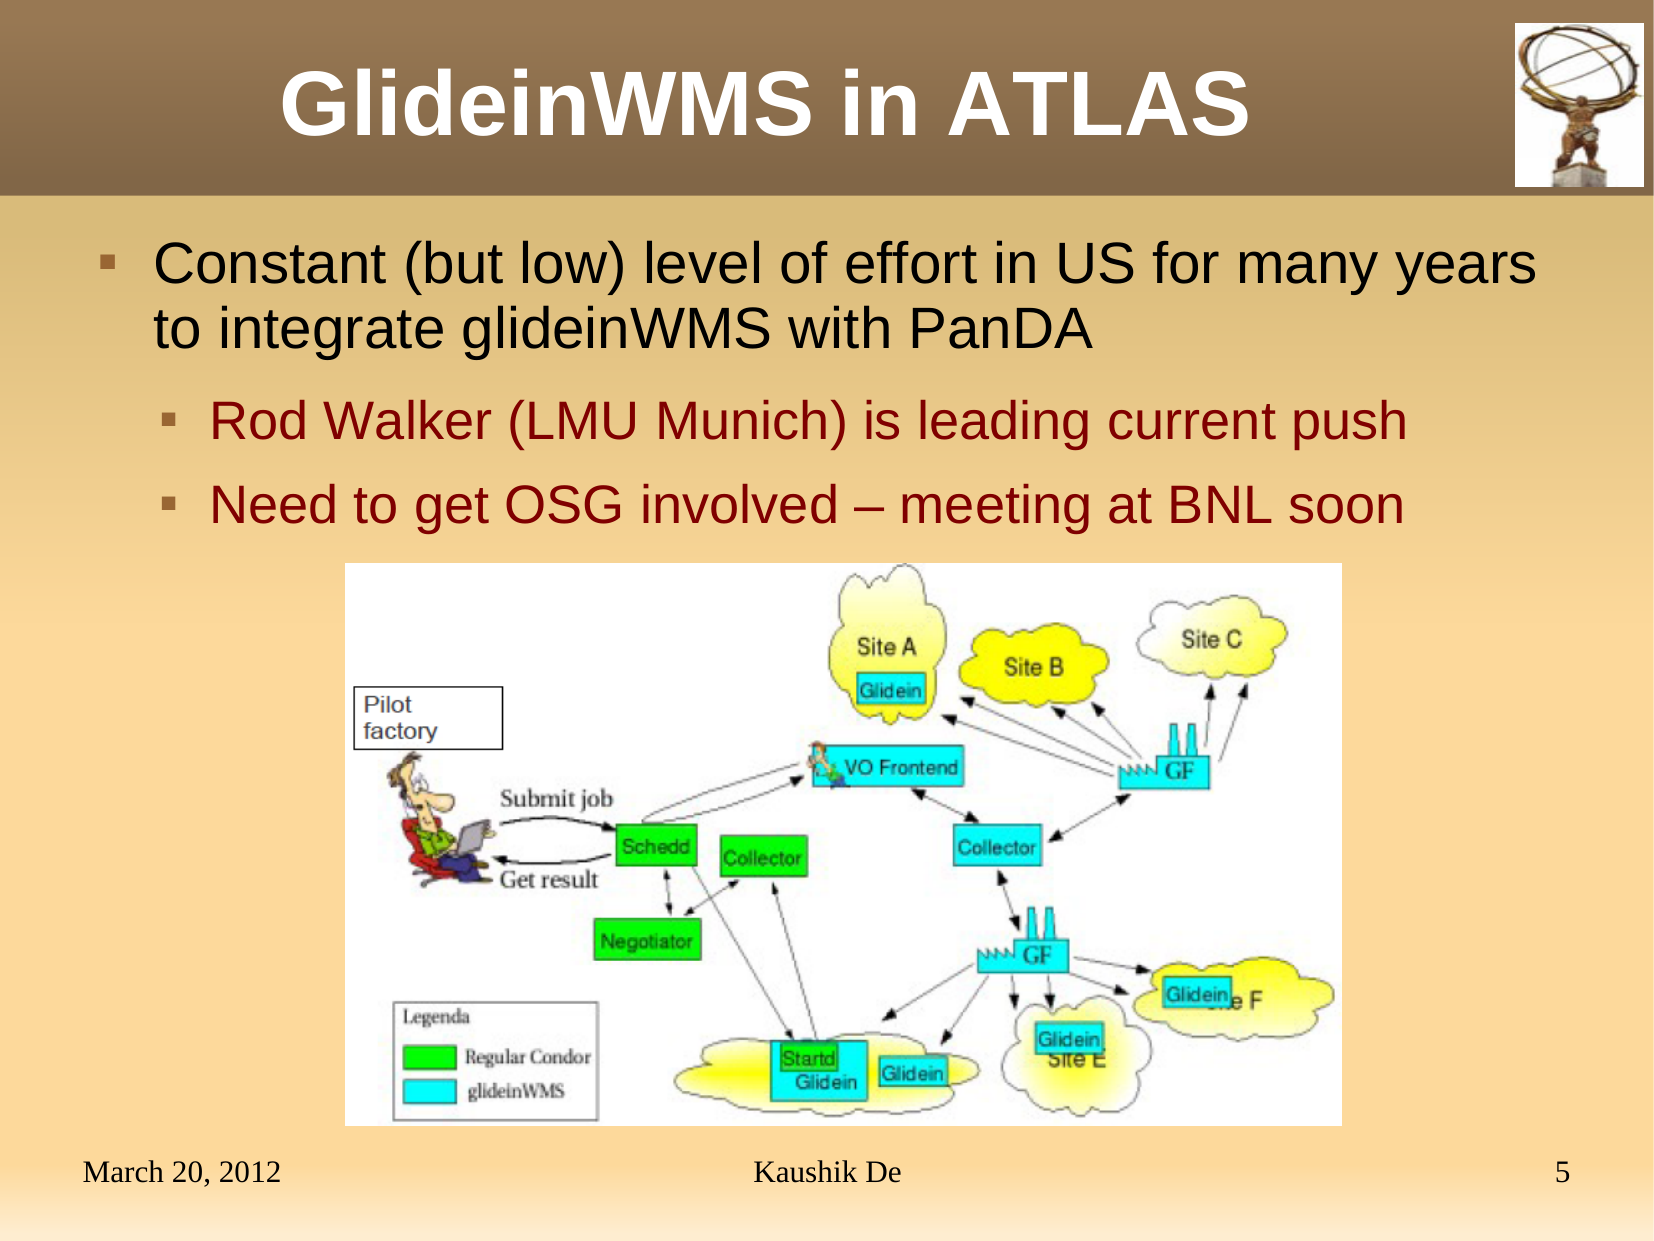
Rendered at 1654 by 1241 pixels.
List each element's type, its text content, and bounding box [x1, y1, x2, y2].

title GlideinWMS in ATLAS [17, 0, 1516, 208]
list Constant (but low) level of effort in US for many years to integrate glideinWMS with PanDA Rod Walker (LMU Munich) is leading current push Need to get OSG involved – meeting at BNL soon [82, 231, 1571, 536]
picture [0, 0, 1654, 1241]
